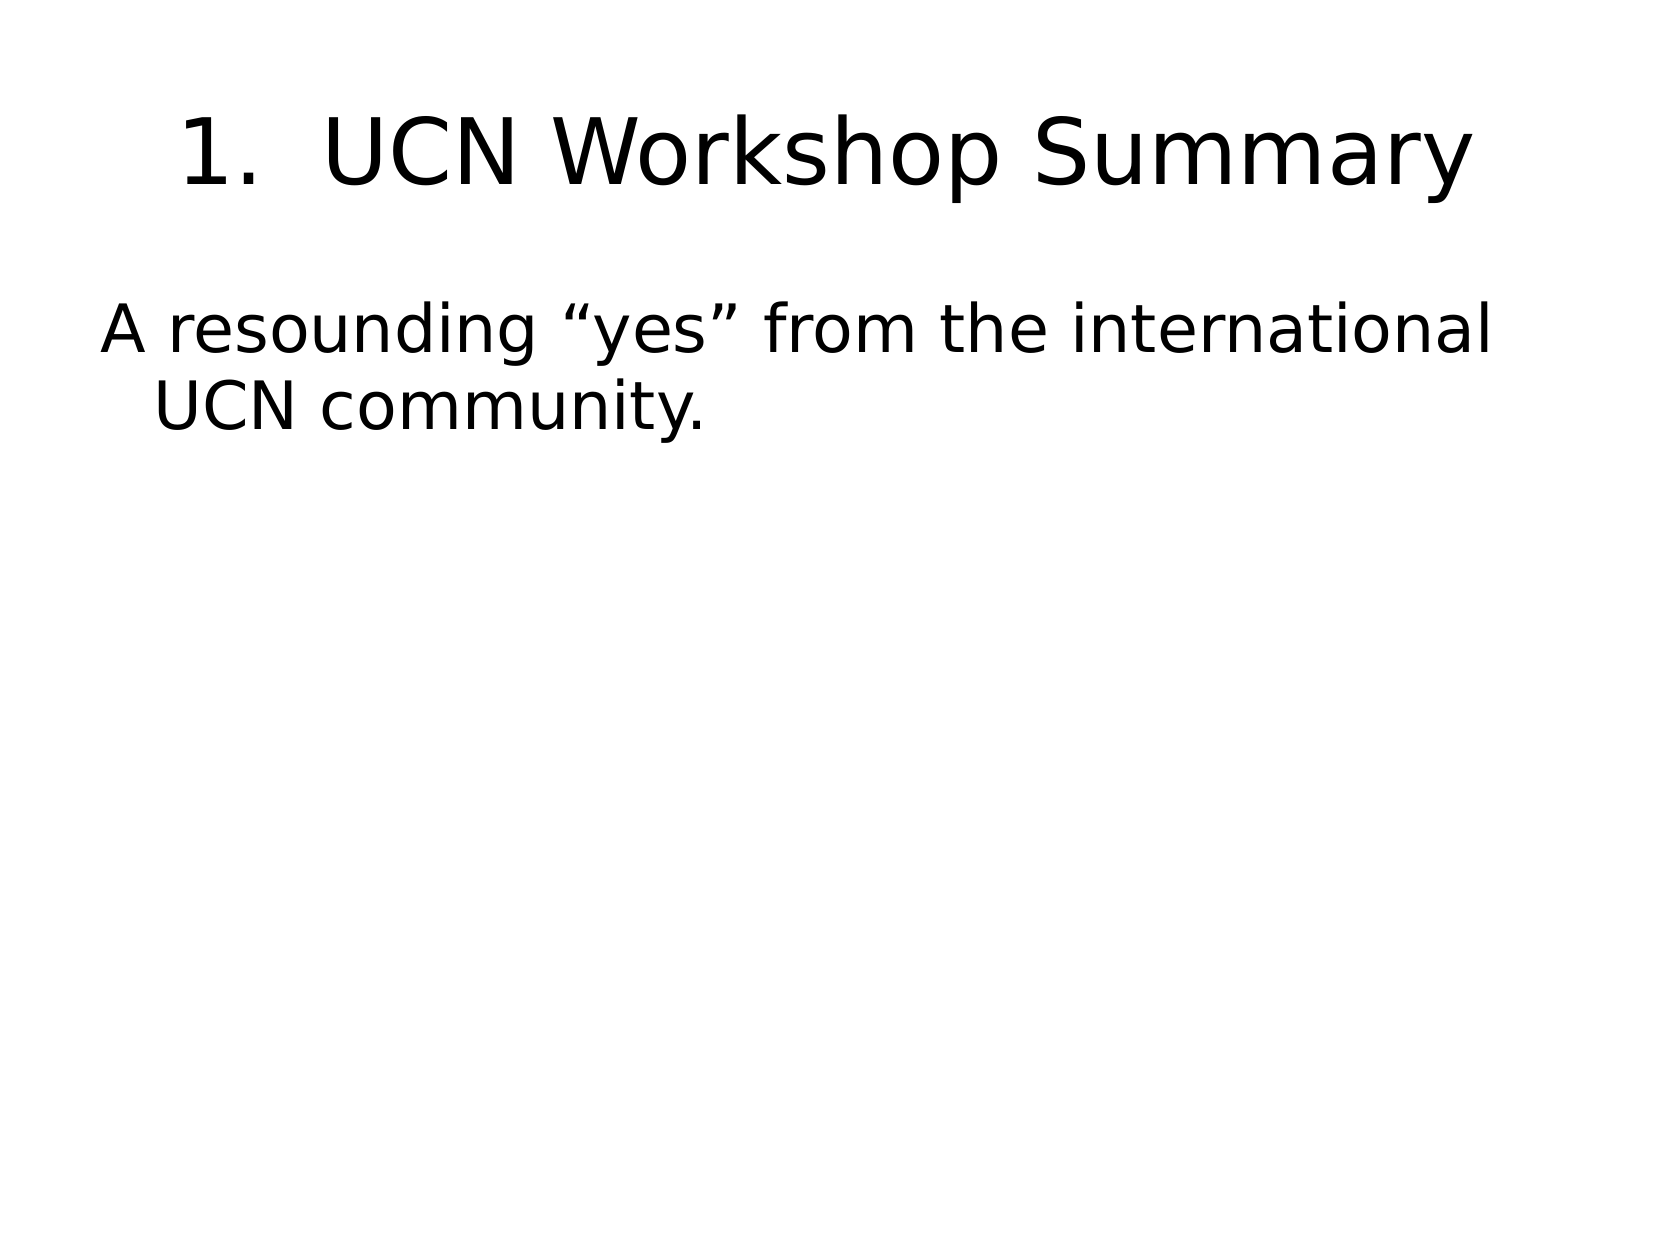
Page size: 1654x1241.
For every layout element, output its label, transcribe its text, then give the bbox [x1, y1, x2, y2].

list A resounding “yes” from the international UCN community. [82, 290, 1571, 1094]
title 1. UCN Workshop Summary [82, 56, 1571, 250]
